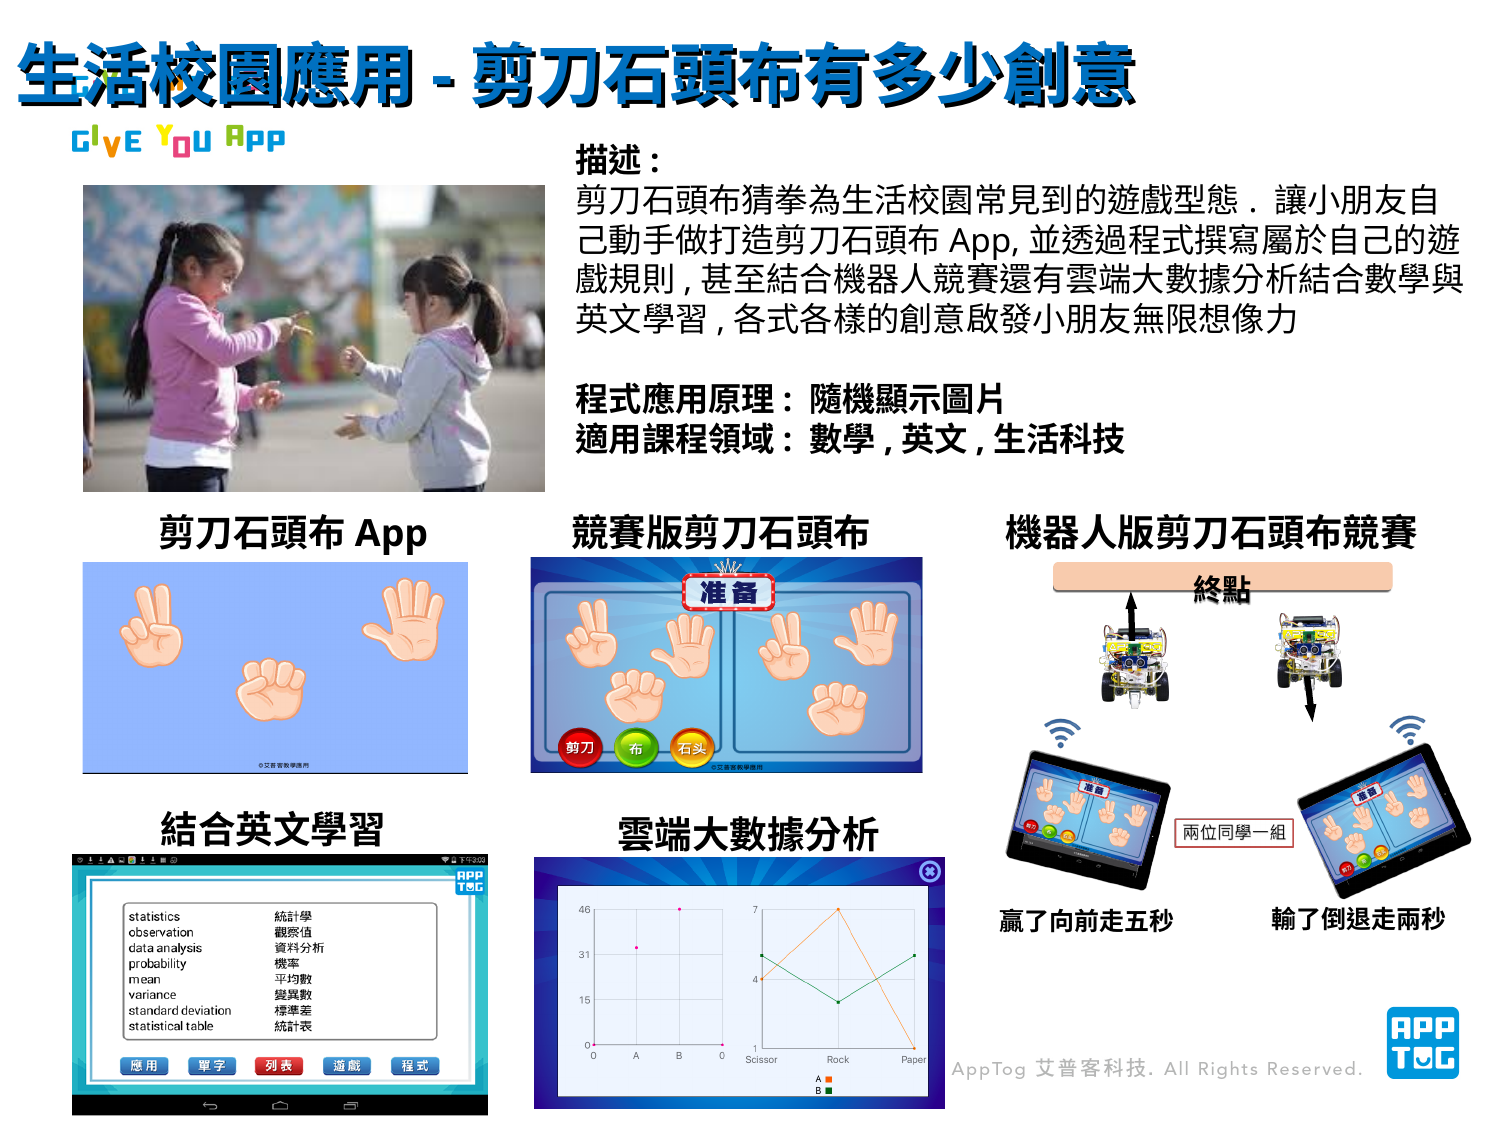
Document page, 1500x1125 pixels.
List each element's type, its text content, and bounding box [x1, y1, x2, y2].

text_box 輸了倒退走兩秒 [1256, 896, 1464, 942]
picture [534, 857, 945, 1110]
picture [1275, 613, 1342, 695]
picture [71, 854, 488, 1116]
text_box 雲端大數據分析 [602, 803, 898, 865]
picture [82, 562, 468, 774]
title 生活校園應用-剪刀石頭布有多少創意 [0, 0, 1500, 157]
text_box 結合英文學習 [145, 798, 404, 854]
text_box 競賽版剪刀石頭布 [556, 501, 890, 557]
picture [987, 625, 1492, 915]
picture [530, 557, 923, 773]
text_box 終點 [1053, 562, 1393, 591]
text_box 贏了向前走五秒 [984, 897, 1192, 944]
text_box 描述: 剪刀石頭布猜拳為生活校園常見到的遊戲型態. 讓小朋友自己動手做打造剪刀石頭布App,並透過程式撰寫屬於自己的遊戲規則,甚至結合機器人競賽還有雲端大數據分析結合數學與英文學習,各式各樣的創意啟發小朋友無限想像力 程式應用原理: 隨機顯示圖片 適用課程領域: 數學,英文,生活科技 [560, 131, 1488, 470]
picture [83, 185, 545, 492]
text_box 機器人版剪刀石頭布競賽 [990, 501, 1437, 563]
text_box 剪刀石頭布App [143, 501, 440, 563]
